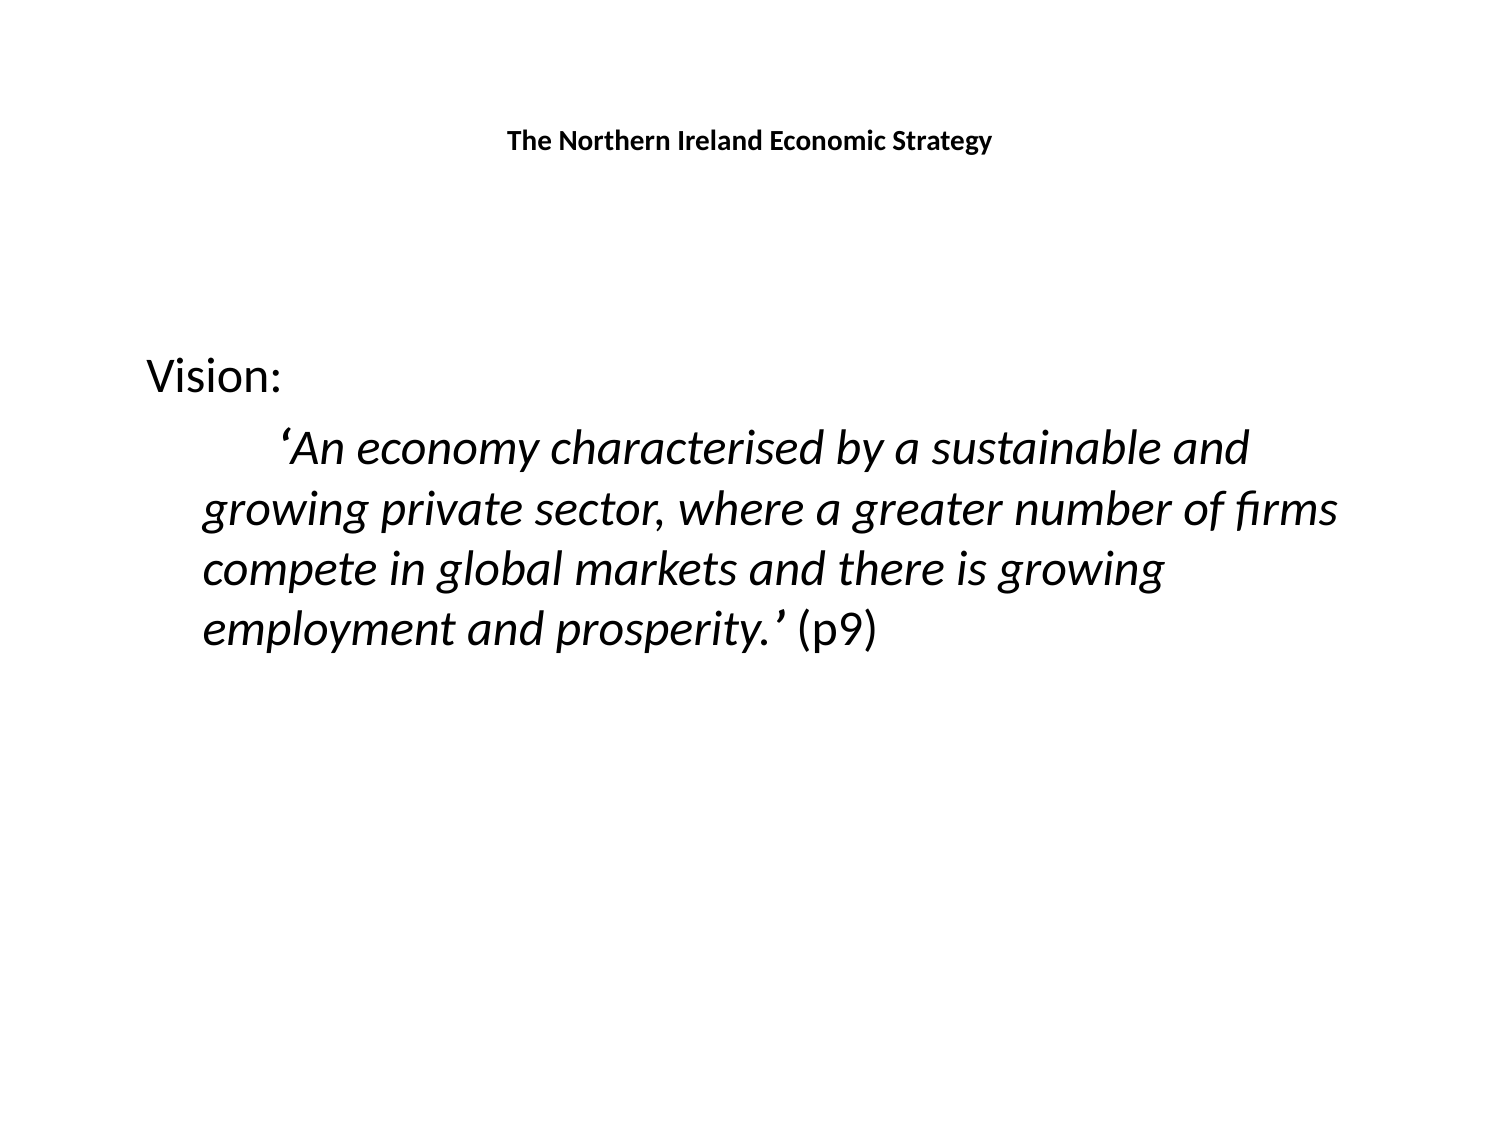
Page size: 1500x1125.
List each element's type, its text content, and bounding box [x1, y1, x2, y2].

list Vision: ‘An economy characterised by a sustainable and growing private sector, where a greater number of firms compete in global markets and there is growing employment and prosperity.’ (p9) [75, 262, 1426, 1005]
title The Northern Ireland Economic Strategy [75, 45, 1426, 233]
